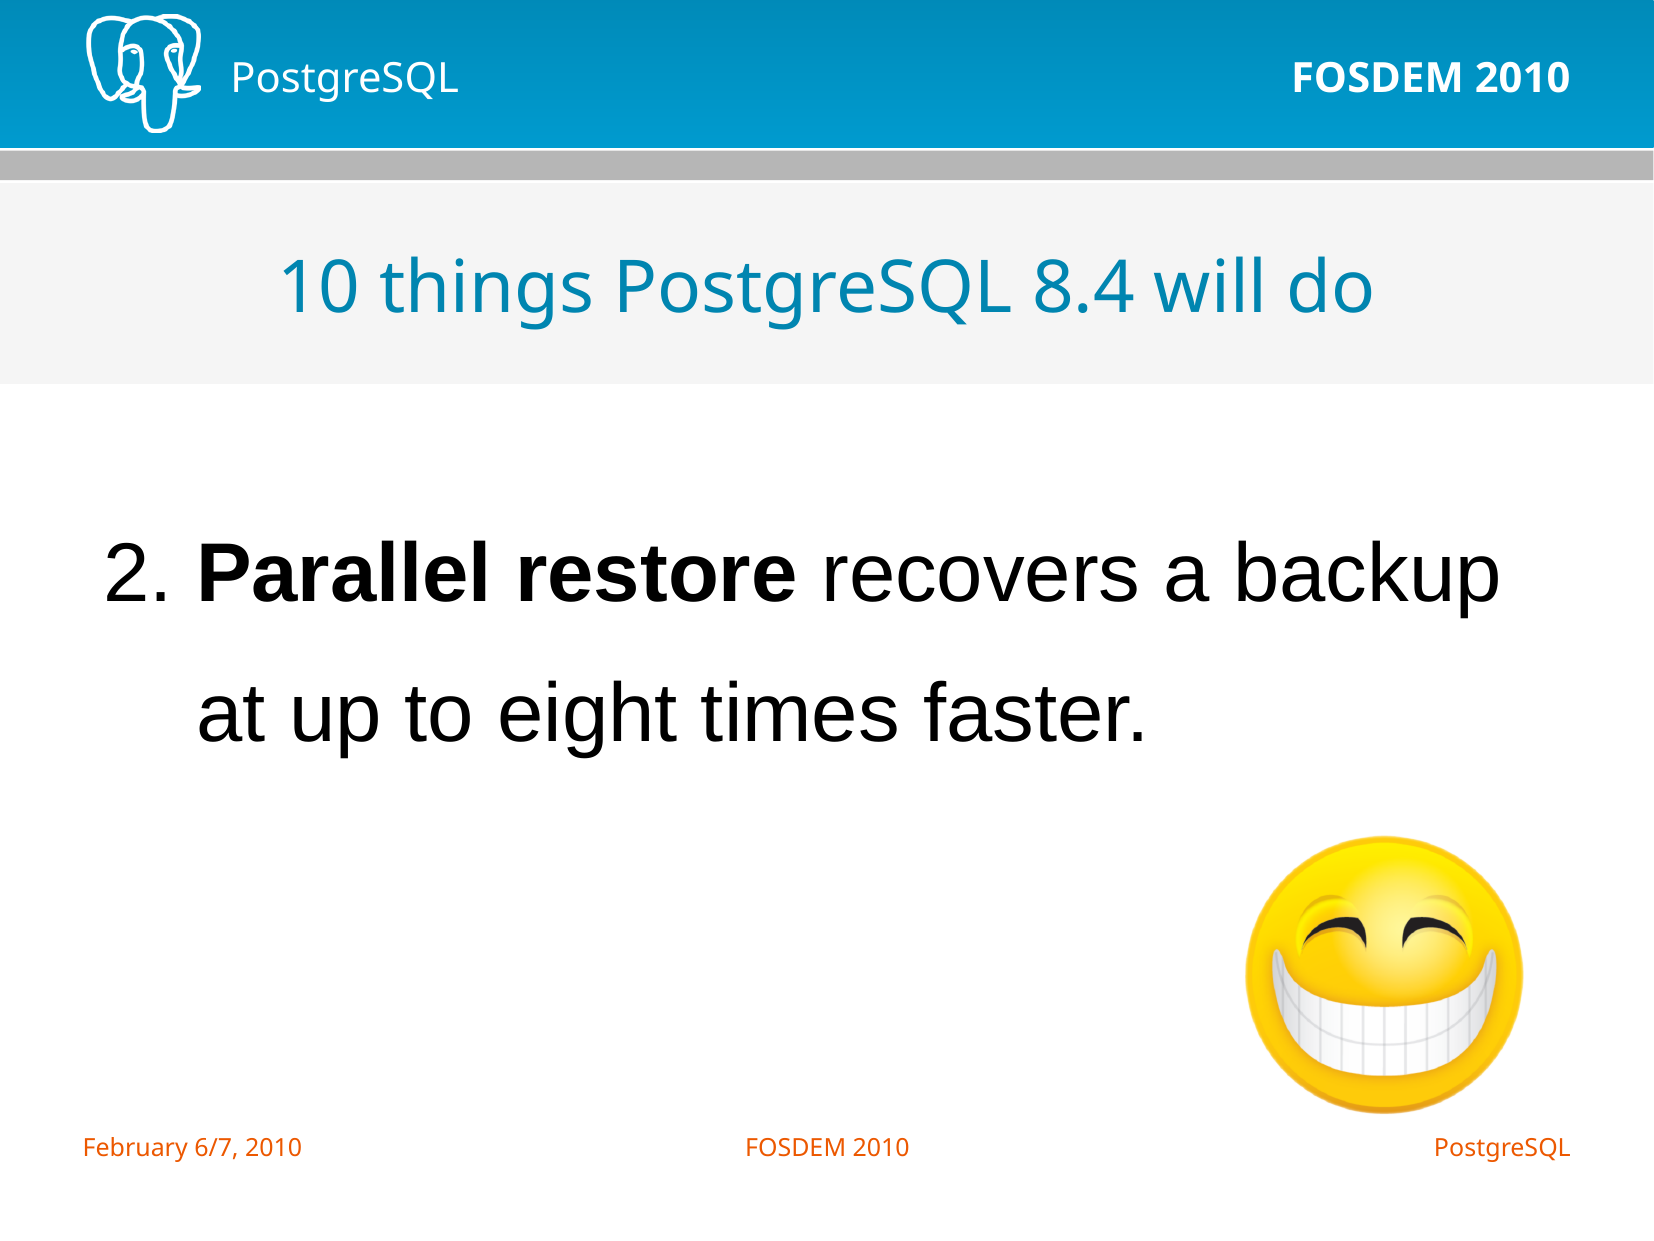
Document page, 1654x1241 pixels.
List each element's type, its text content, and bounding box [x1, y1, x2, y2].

picture [87, 15, 200, 132]
title 10 things PostgreSQL 8.4 will do [82, 208, 1571, 362]
text_box 2. Parallel restore recovers a backup at up to eight times faster. [88, 472, 1536, 721]
picture [1240, 830, 1536, 1123]
